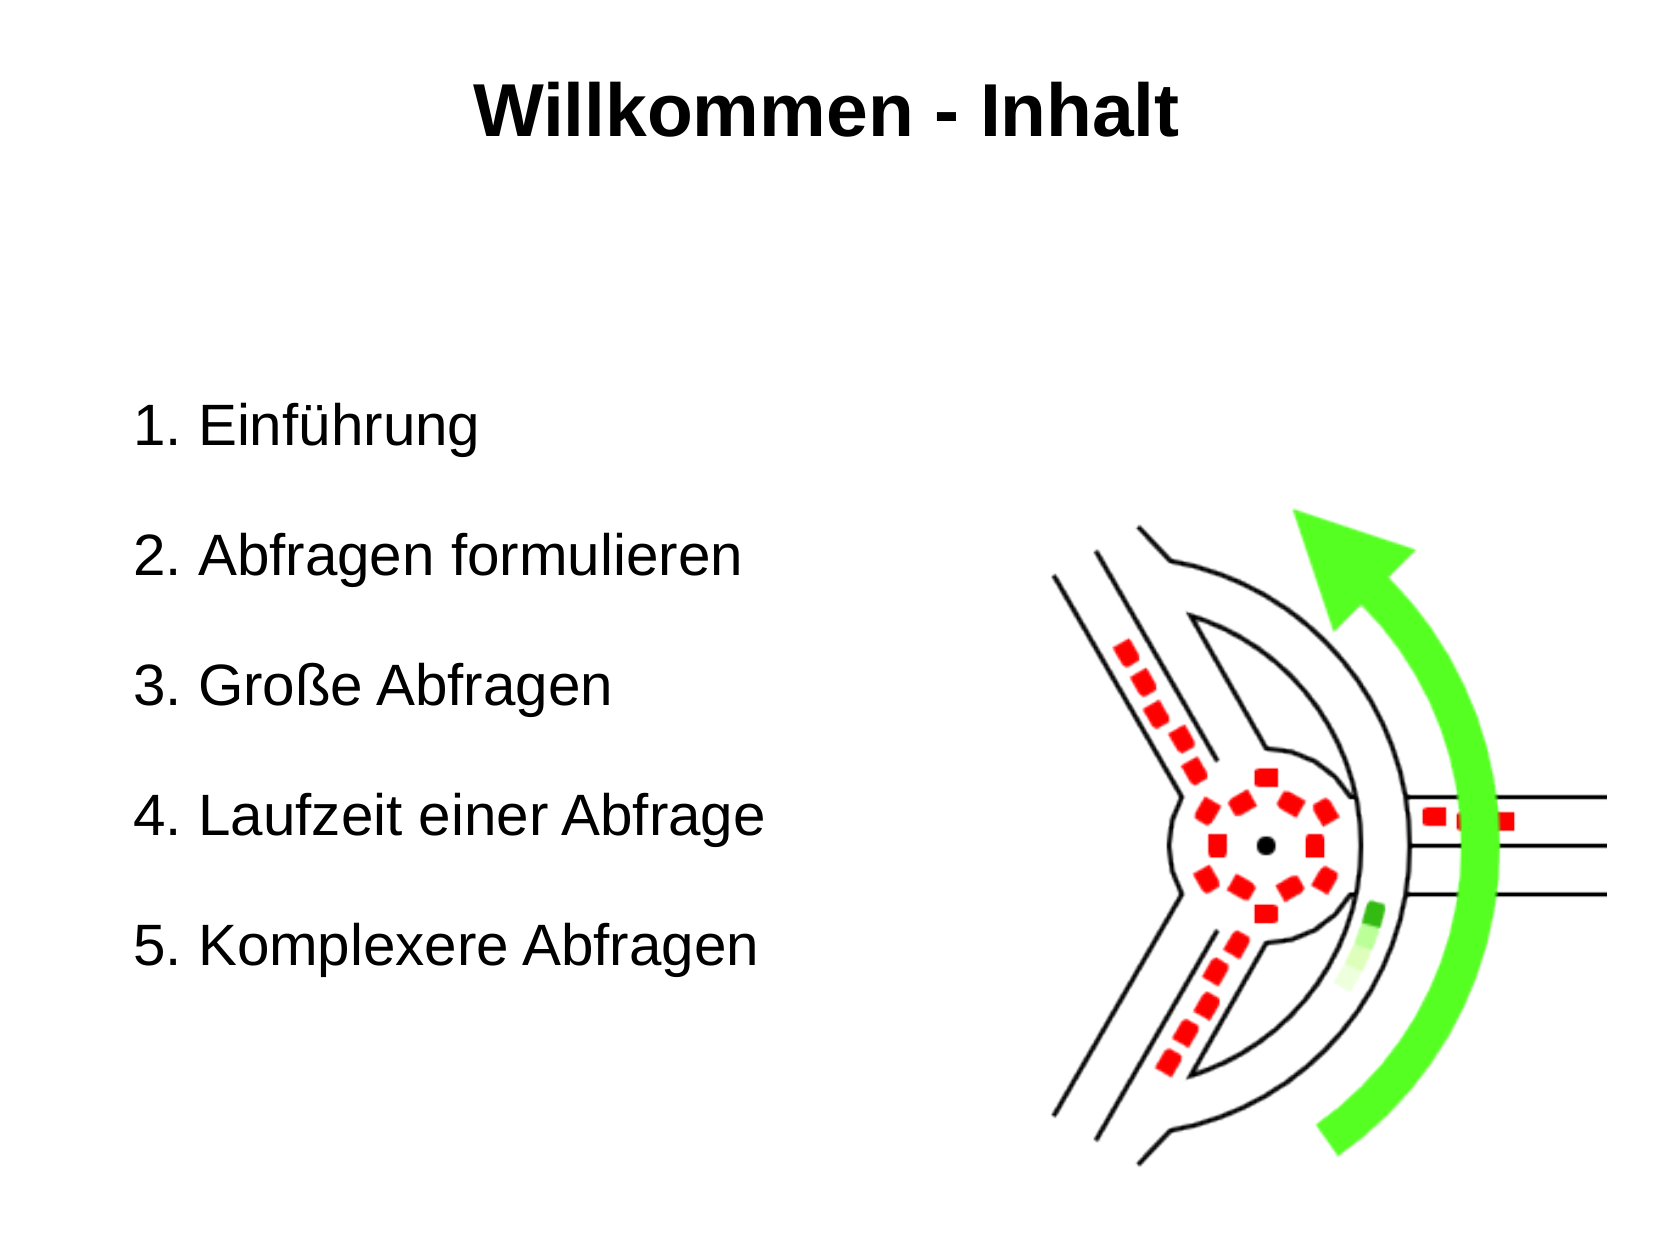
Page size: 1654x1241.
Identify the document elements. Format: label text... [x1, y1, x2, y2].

text_box Willkommen - Inhalt [458, 61, 1196, 160]
text_box Einführung Abfragen formulieren Große Abfragen Laufzeit einer Abfrage Komplexere Abfragen [118, 320, 782, 921]
picture [926, 506, 1607, 1187]
